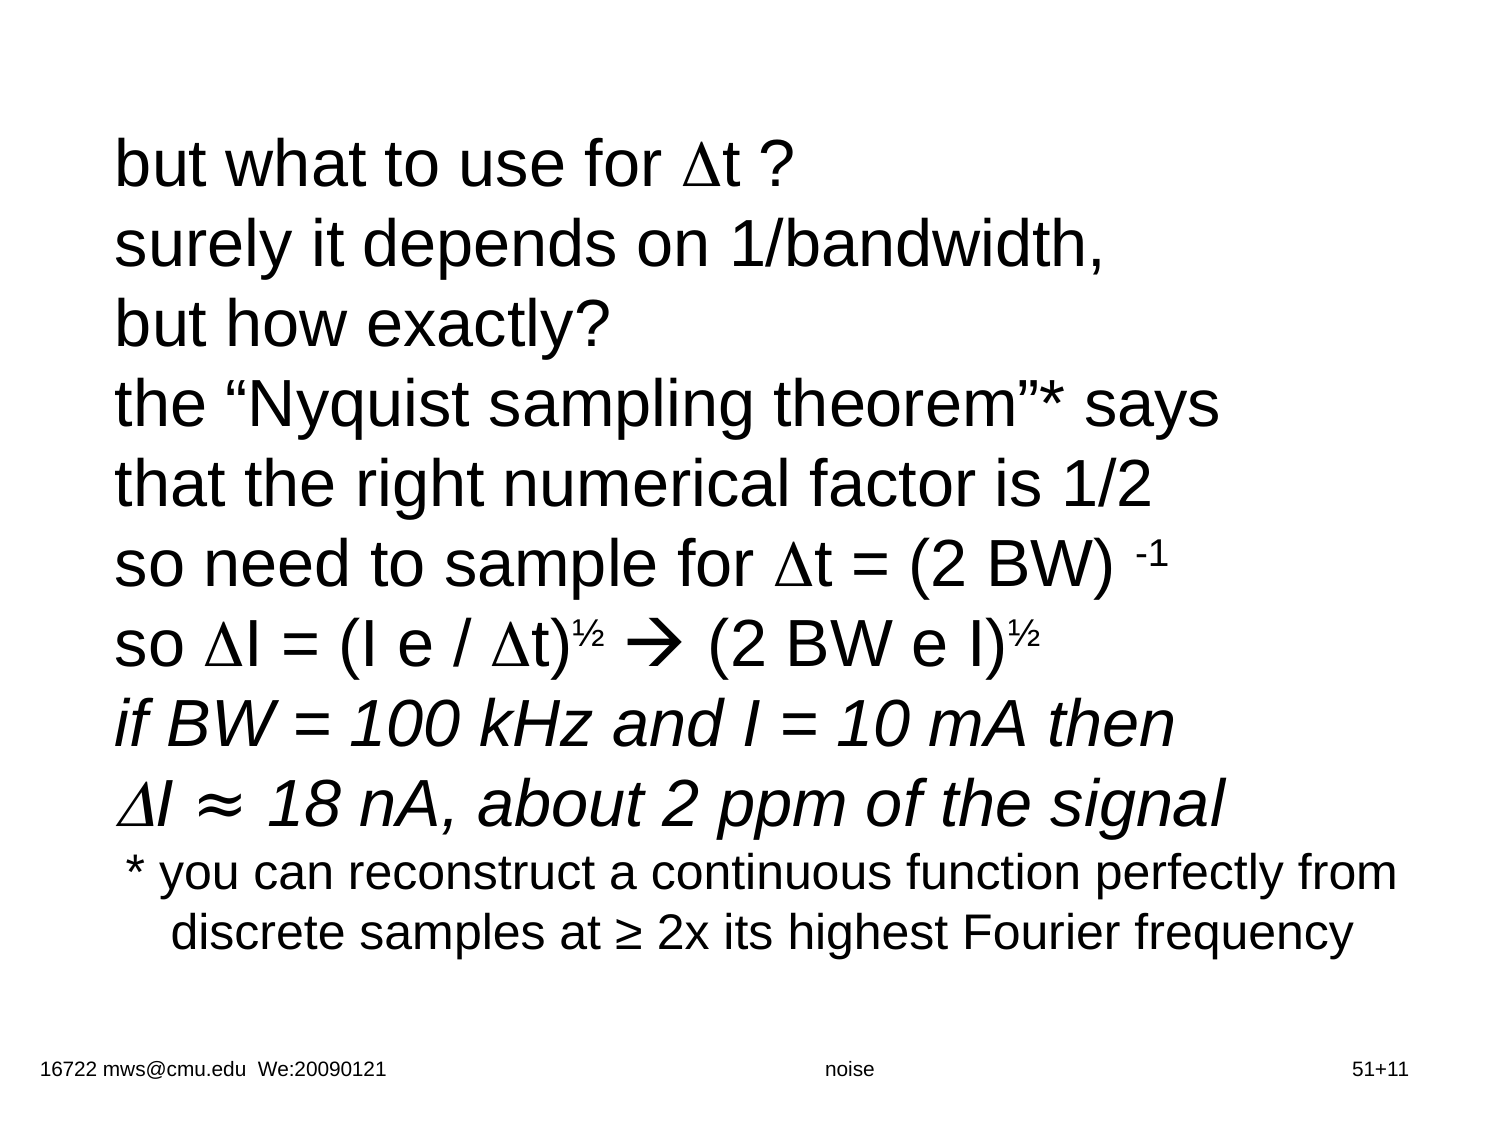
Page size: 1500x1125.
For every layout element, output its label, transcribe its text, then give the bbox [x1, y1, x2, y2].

text_box but what to use for t ? surely it depends on 1/bandwidth, but how exactly? the “Nyquist sampling theorem”* says that the right numerical factor is 1/2 so need to sample for t = (2 BW) -1 so I = (I e / t)½  (2 BW e I)½ if BW = 100 kHz and I = 10 mA then I ≈ 18 nA, about 2 ppm of the signal * you can reconstruct a continuous function perfectly from discrete samples at ≥ 2x its highest Fourier frequency [99, 112, 1426, 976]
